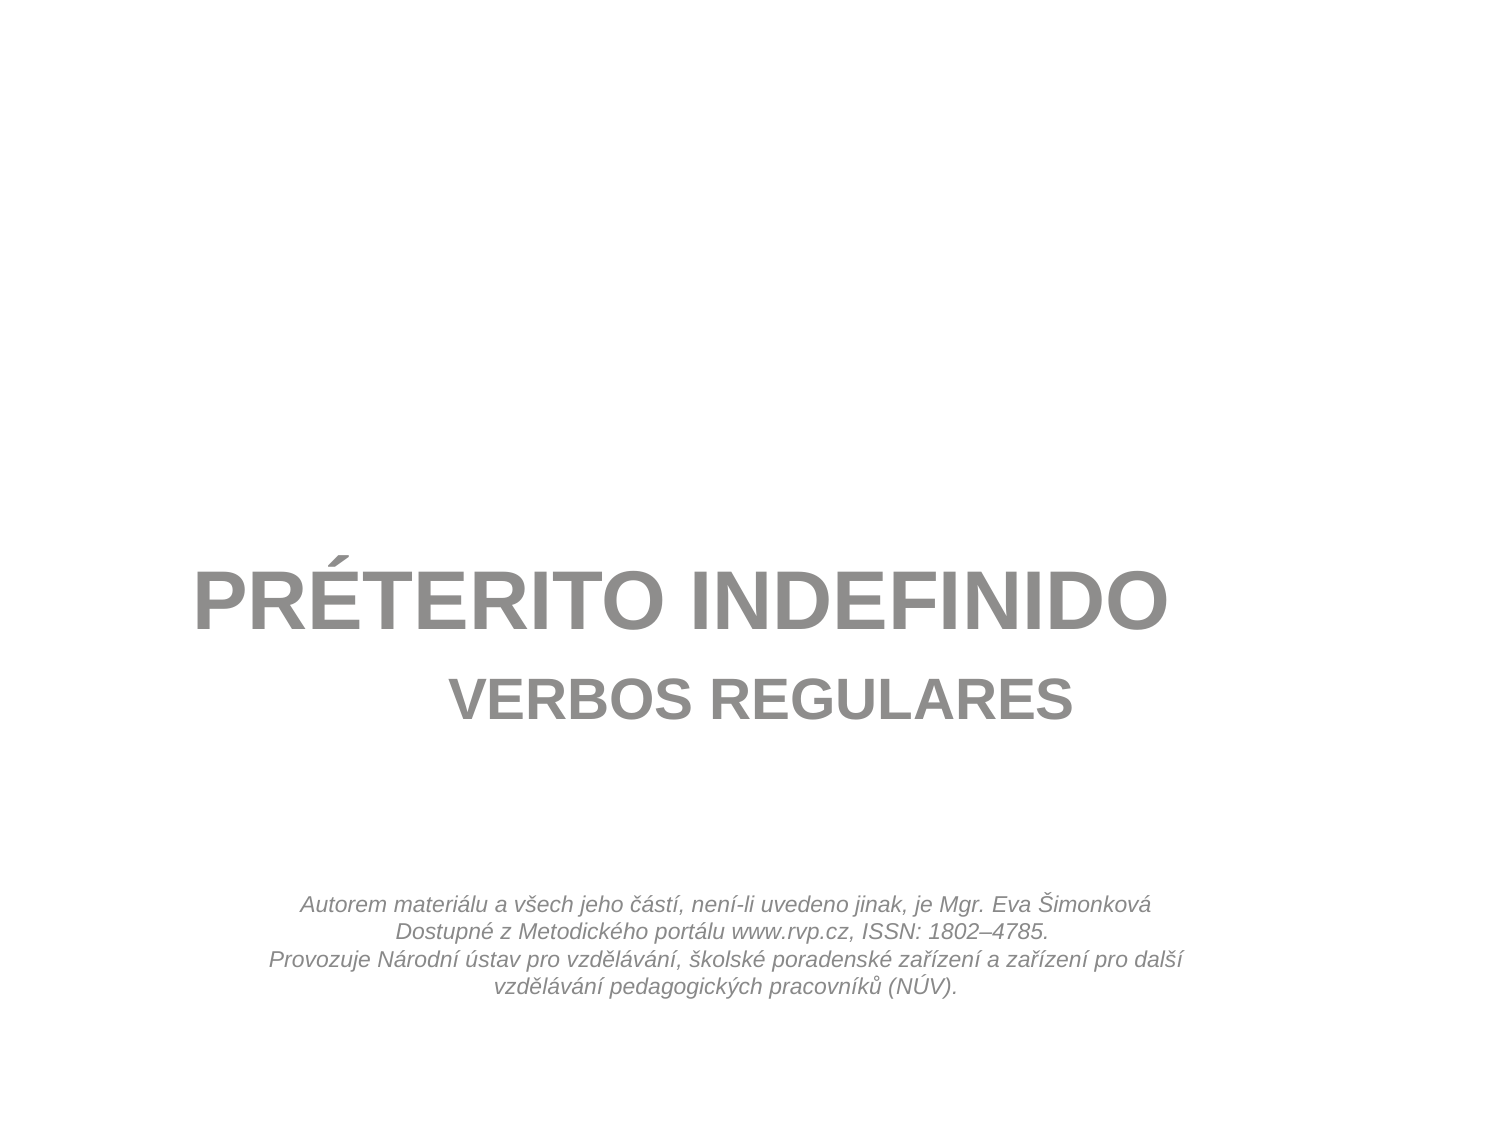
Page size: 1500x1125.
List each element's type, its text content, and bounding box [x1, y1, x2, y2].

text_box PRÉTERITO INDEFINIDO VERBOS REGULARES [177, 538, 1347, 775]
text_box Autorem materiálu a všech jeho částí, není-li uvedeno jinak, je Mgr. Eva Šimonková Dostupné z Metodického portálu www.rvp.cz, ISSN: 1802–4785. Provozuje Národní ústav pro vzdělávání, školské poradenské zařízení a zařízení pro další vzdělávání pedagogických pracovníků (NÚV). [253, 869, 1199, 1047]
